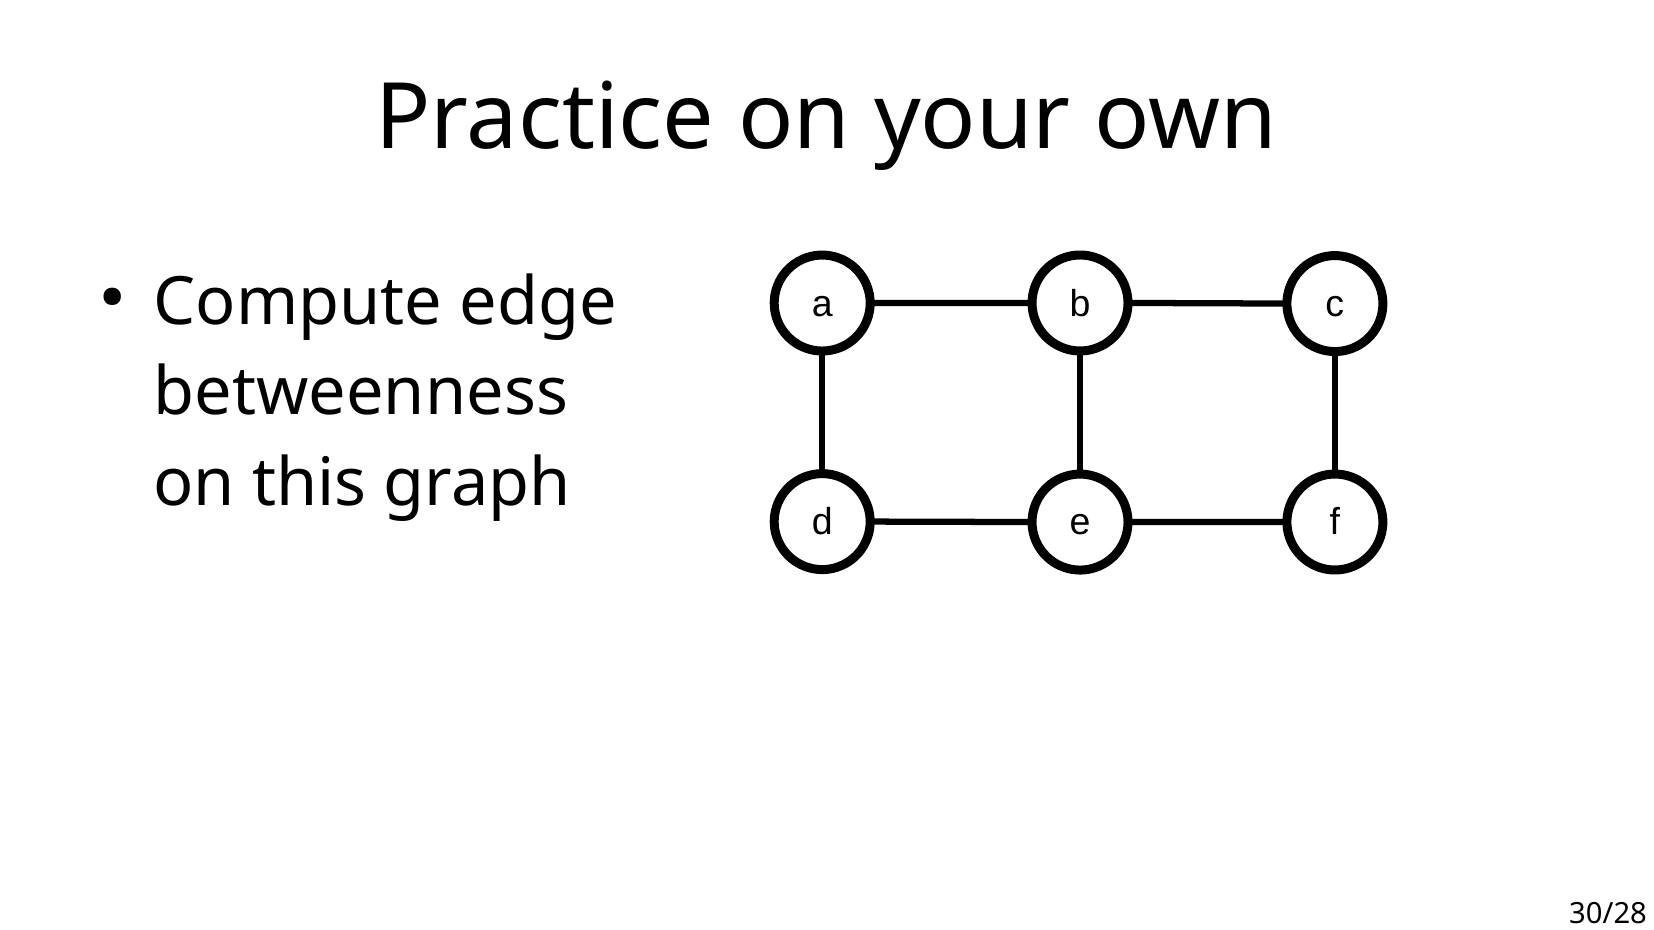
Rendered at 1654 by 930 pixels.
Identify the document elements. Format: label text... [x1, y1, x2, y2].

text_box d [774, 473, 871, 570]
list Compute edge betweenness on this graph [82, 252, 661, 826]
text_box f [1287, 474, 1383, 571]
text_box b [1032, 255, 1128, 351]
text_box a [774, 255, 870, 351]
text_box c [1287, 255, 1383, 352]
title Practice on your own [82, 1, 1571, 225]
text_box e [1032, 474, 1128, 571]
